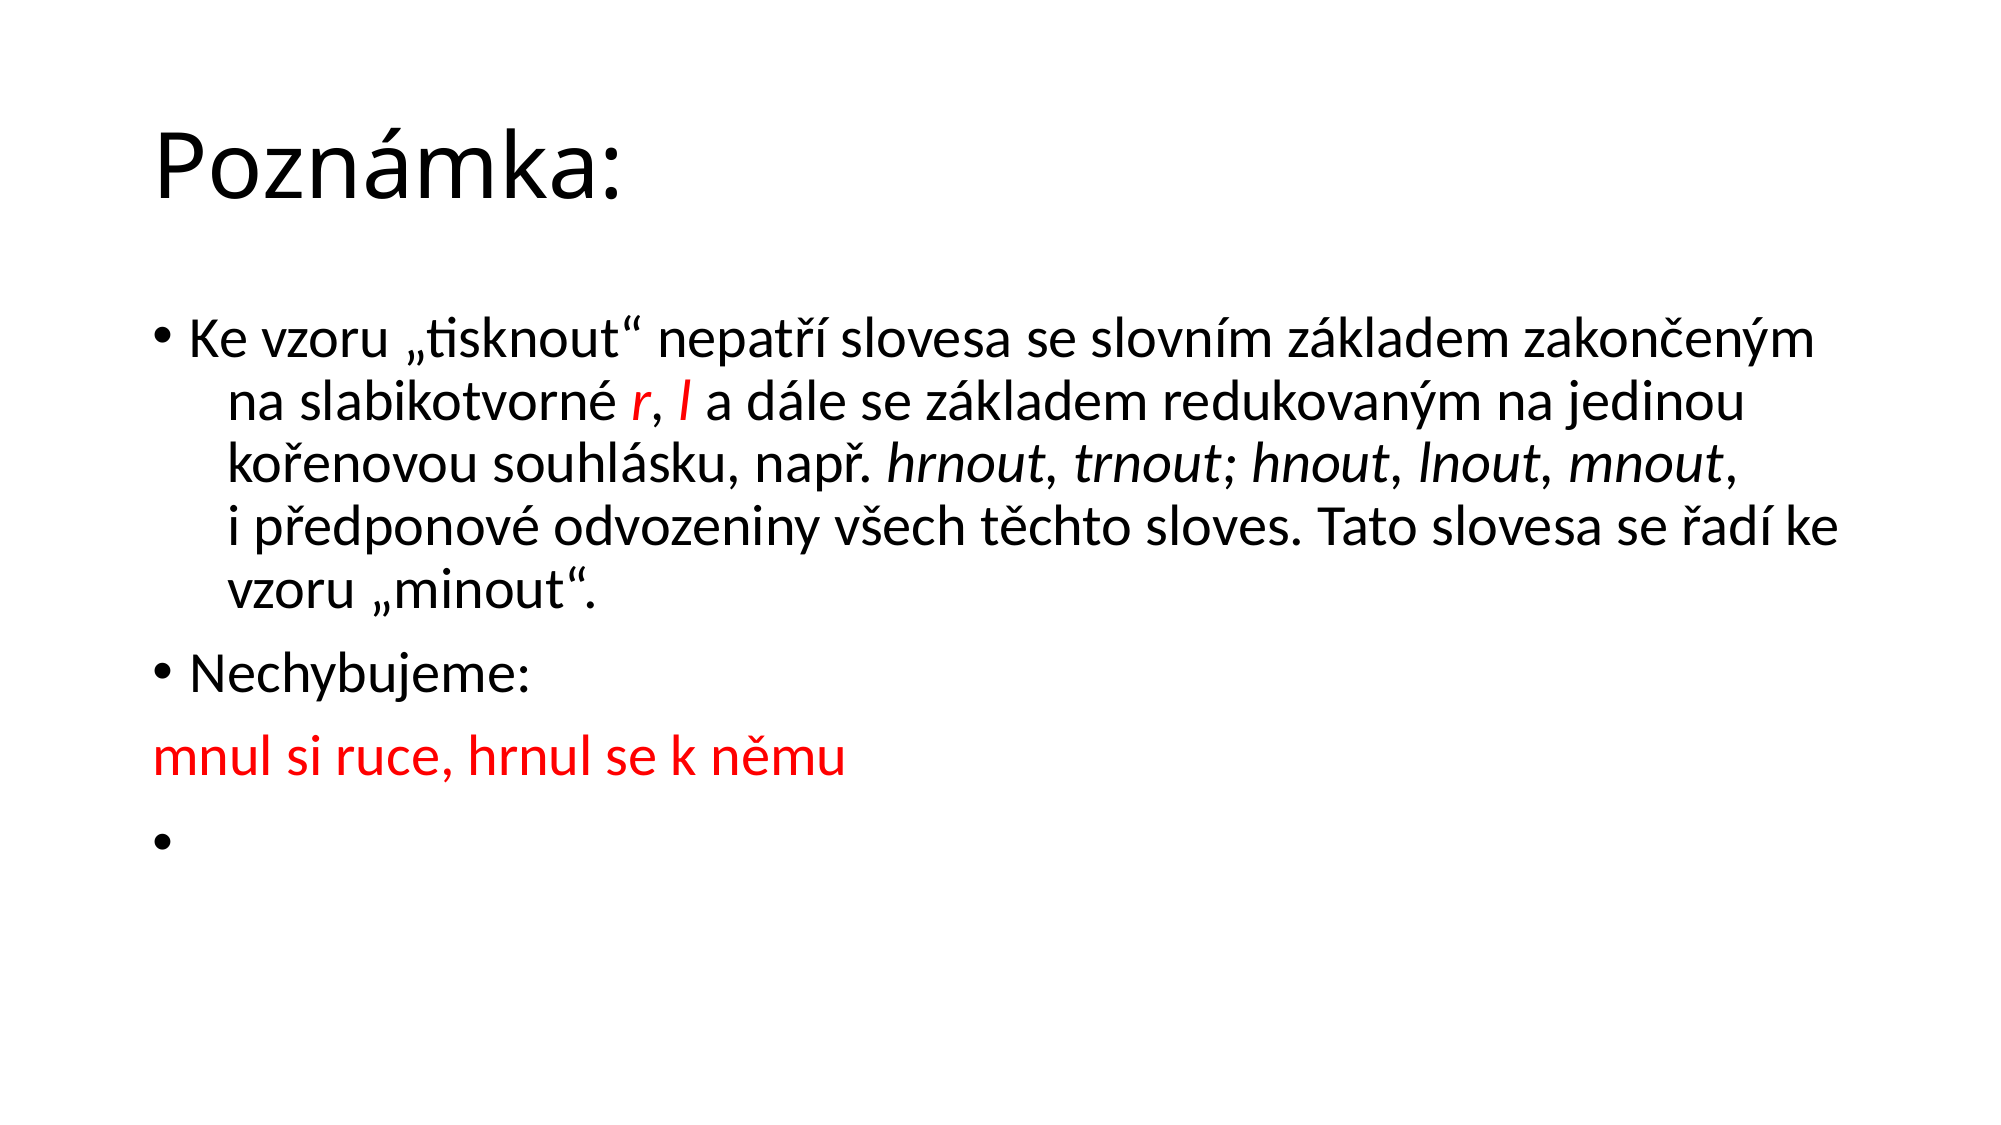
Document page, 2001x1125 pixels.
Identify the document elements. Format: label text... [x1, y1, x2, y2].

title Poznámka: [137, 59, 1863, 278]
list Ke vzoru „tisknout“ nepatří slovesa se slovním základem zakončeným na slabikotvorné r, l a dále se základem redukovaným na jedinou kořenovou souhlásku, např. hrnout, trnout; hnout, lnout, mnout, i předponové odvozeniny všech těchto sloves. Tato slovesa se řadí ke vzoru „minout“. Nechybujeme: mnul si ruce, hrnul se k němu [137, 299, 1863, 1014]
